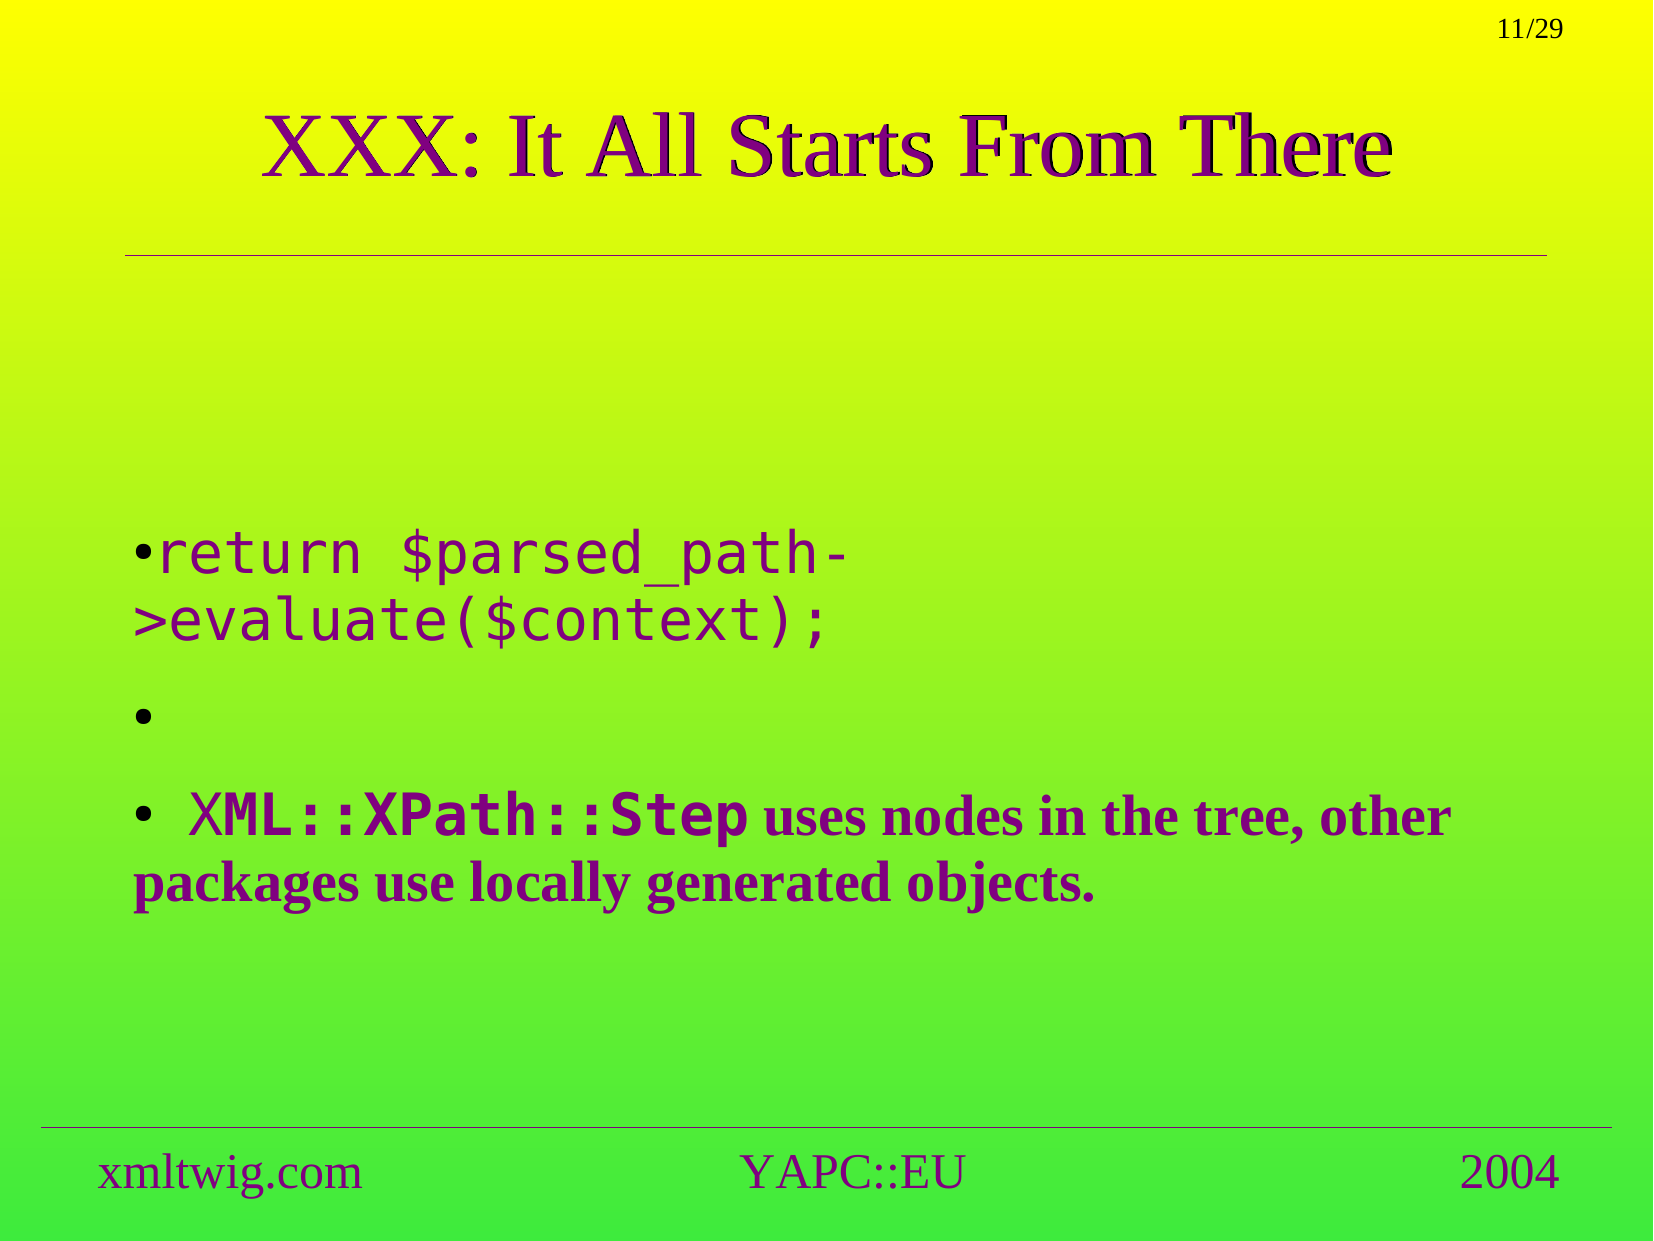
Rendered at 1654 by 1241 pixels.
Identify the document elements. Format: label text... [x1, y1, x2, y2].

title XXX: It All Starts From There [121, 66, 1533, 225]
list return $parsed_path->evaluate($context); XML::XPath::Step uses nodes in the tree, other packages use locally generated objects. [133, 519, 1545, 889]
